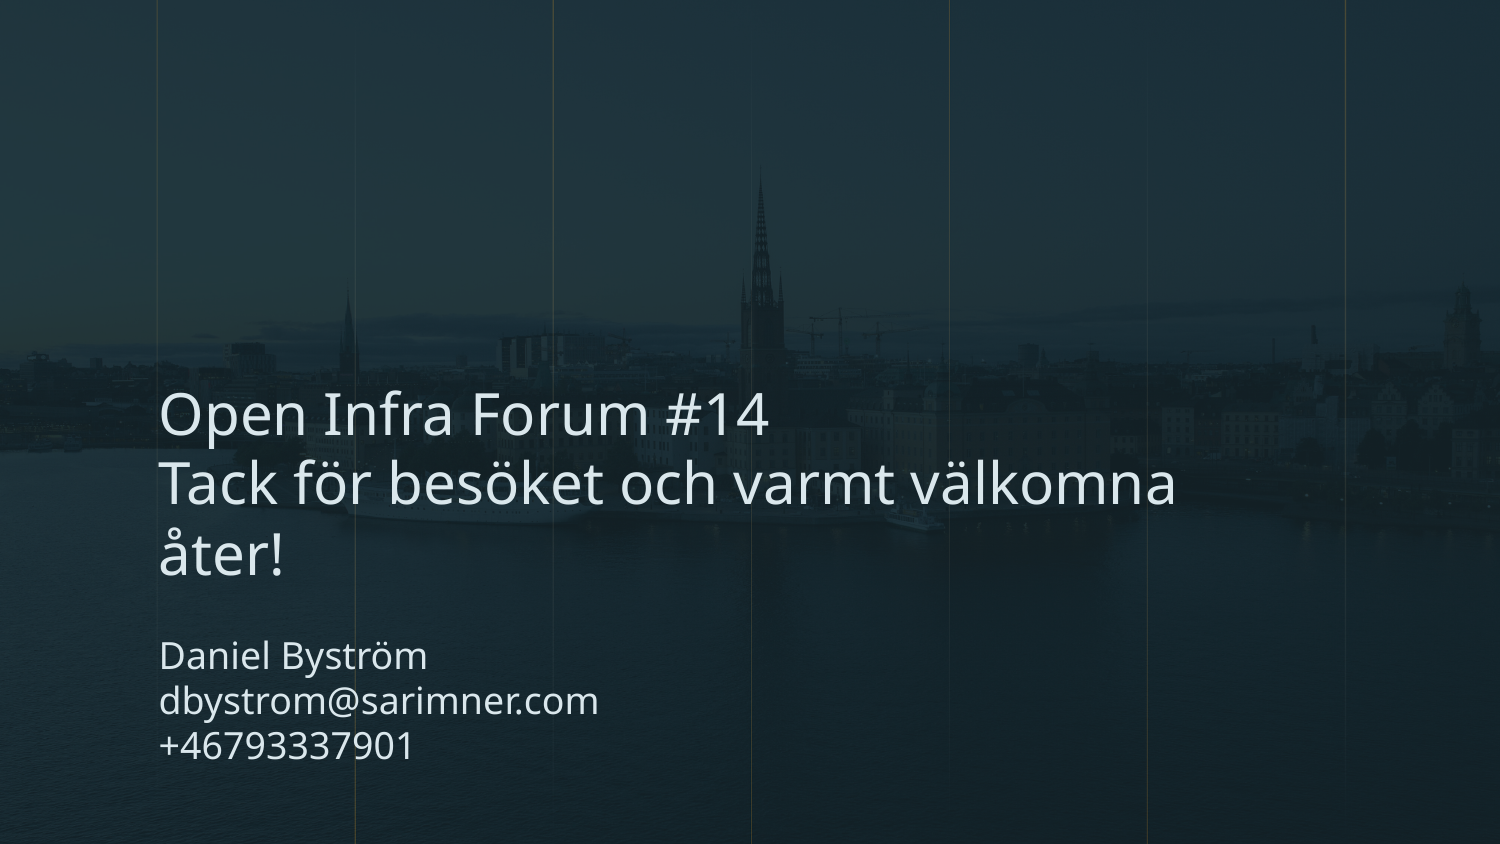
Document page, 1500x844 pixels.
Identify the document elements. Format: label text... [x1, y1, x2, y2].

text_box Open Infra Forum #14 Tack för besöket och varmt välkomna åter! Daniel Byström dbystrom@sarimner.com +46793337901 [143, 361, 1211, 591]
picture [0, 0, 1500, 844]
